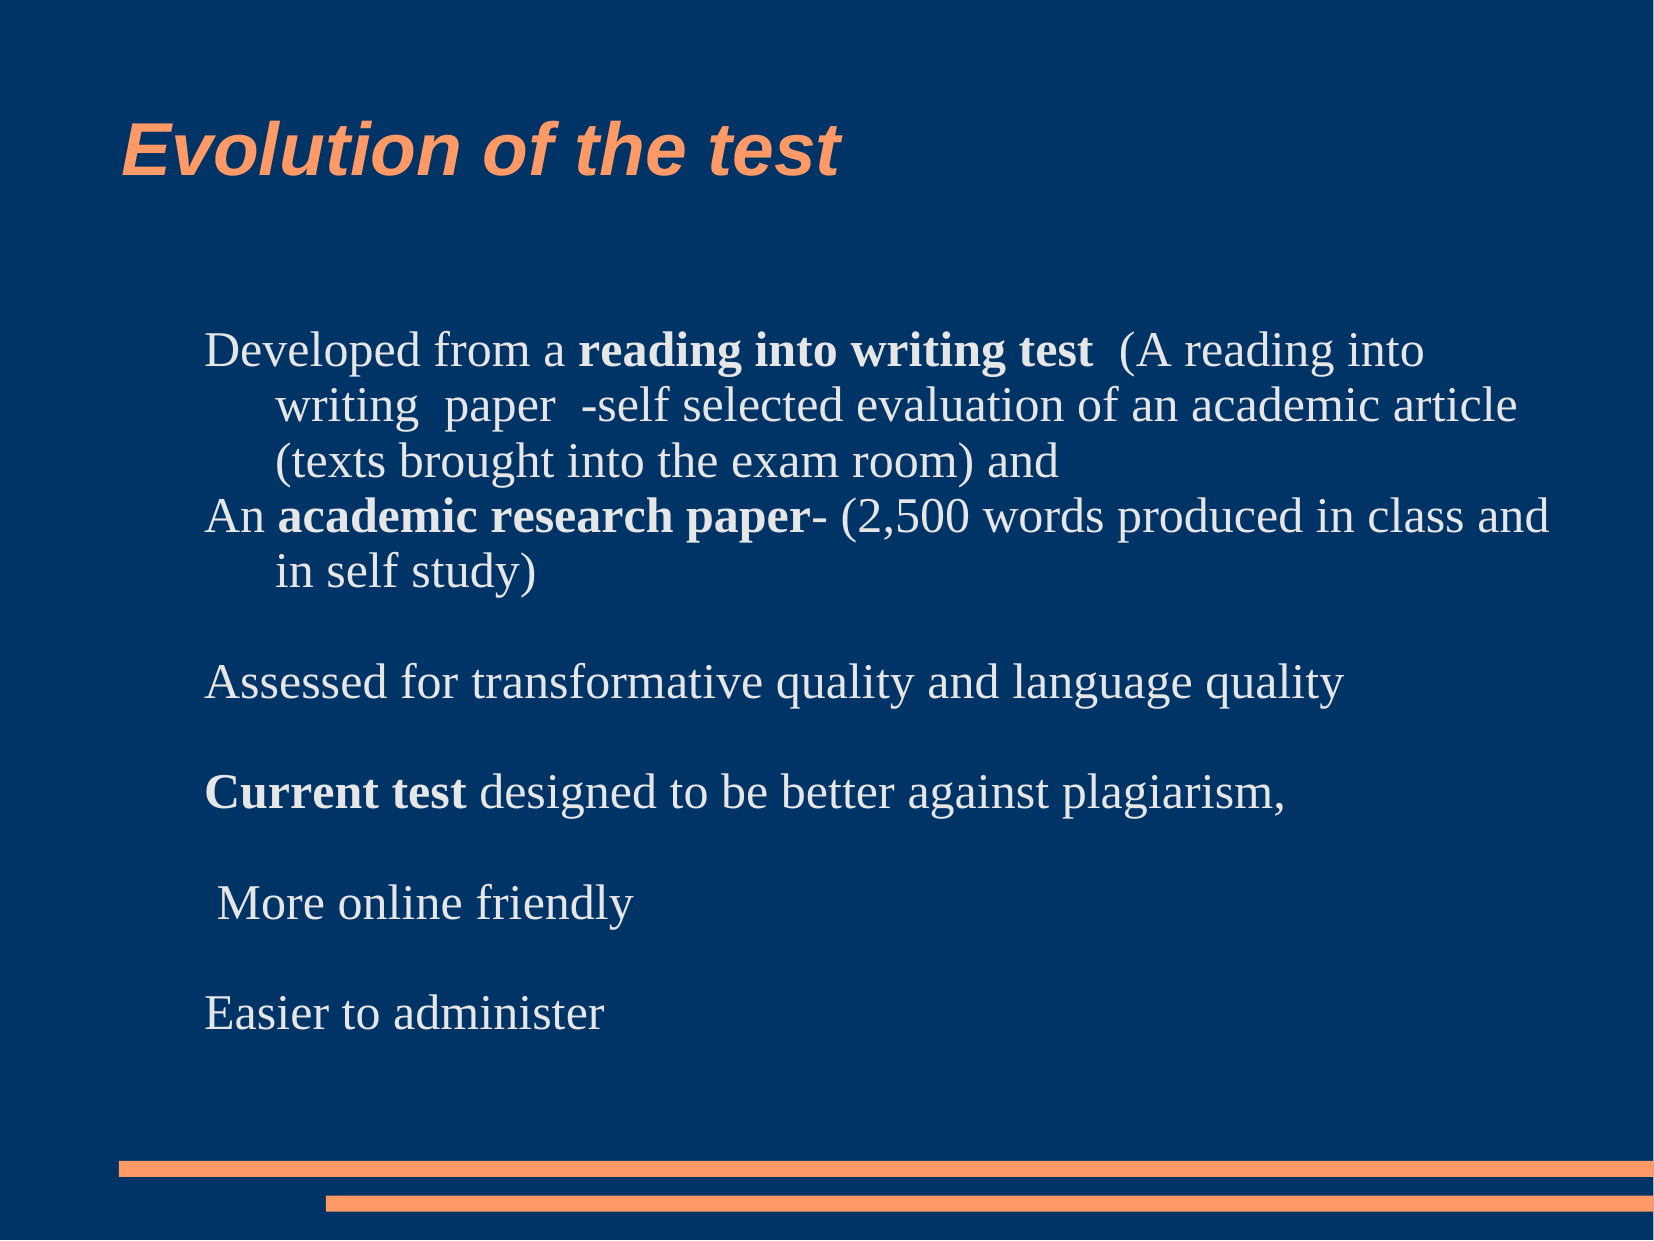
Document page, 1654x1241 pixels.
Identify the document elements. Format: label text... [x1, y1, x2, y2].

list Developed from a reading into writing test (A reading into writing paper -self selected evaluation of an academic article (texts brought into the exam room) and An academic research paper- (2,500 words produced in class and in self study) Assessed for transformative quality and language quality Current test designed to be better against plagiarism, More online friendly Easier to administer [121, 322, 1561, 1132]
title Evolution of the test [121, 46, 1534, 254]
